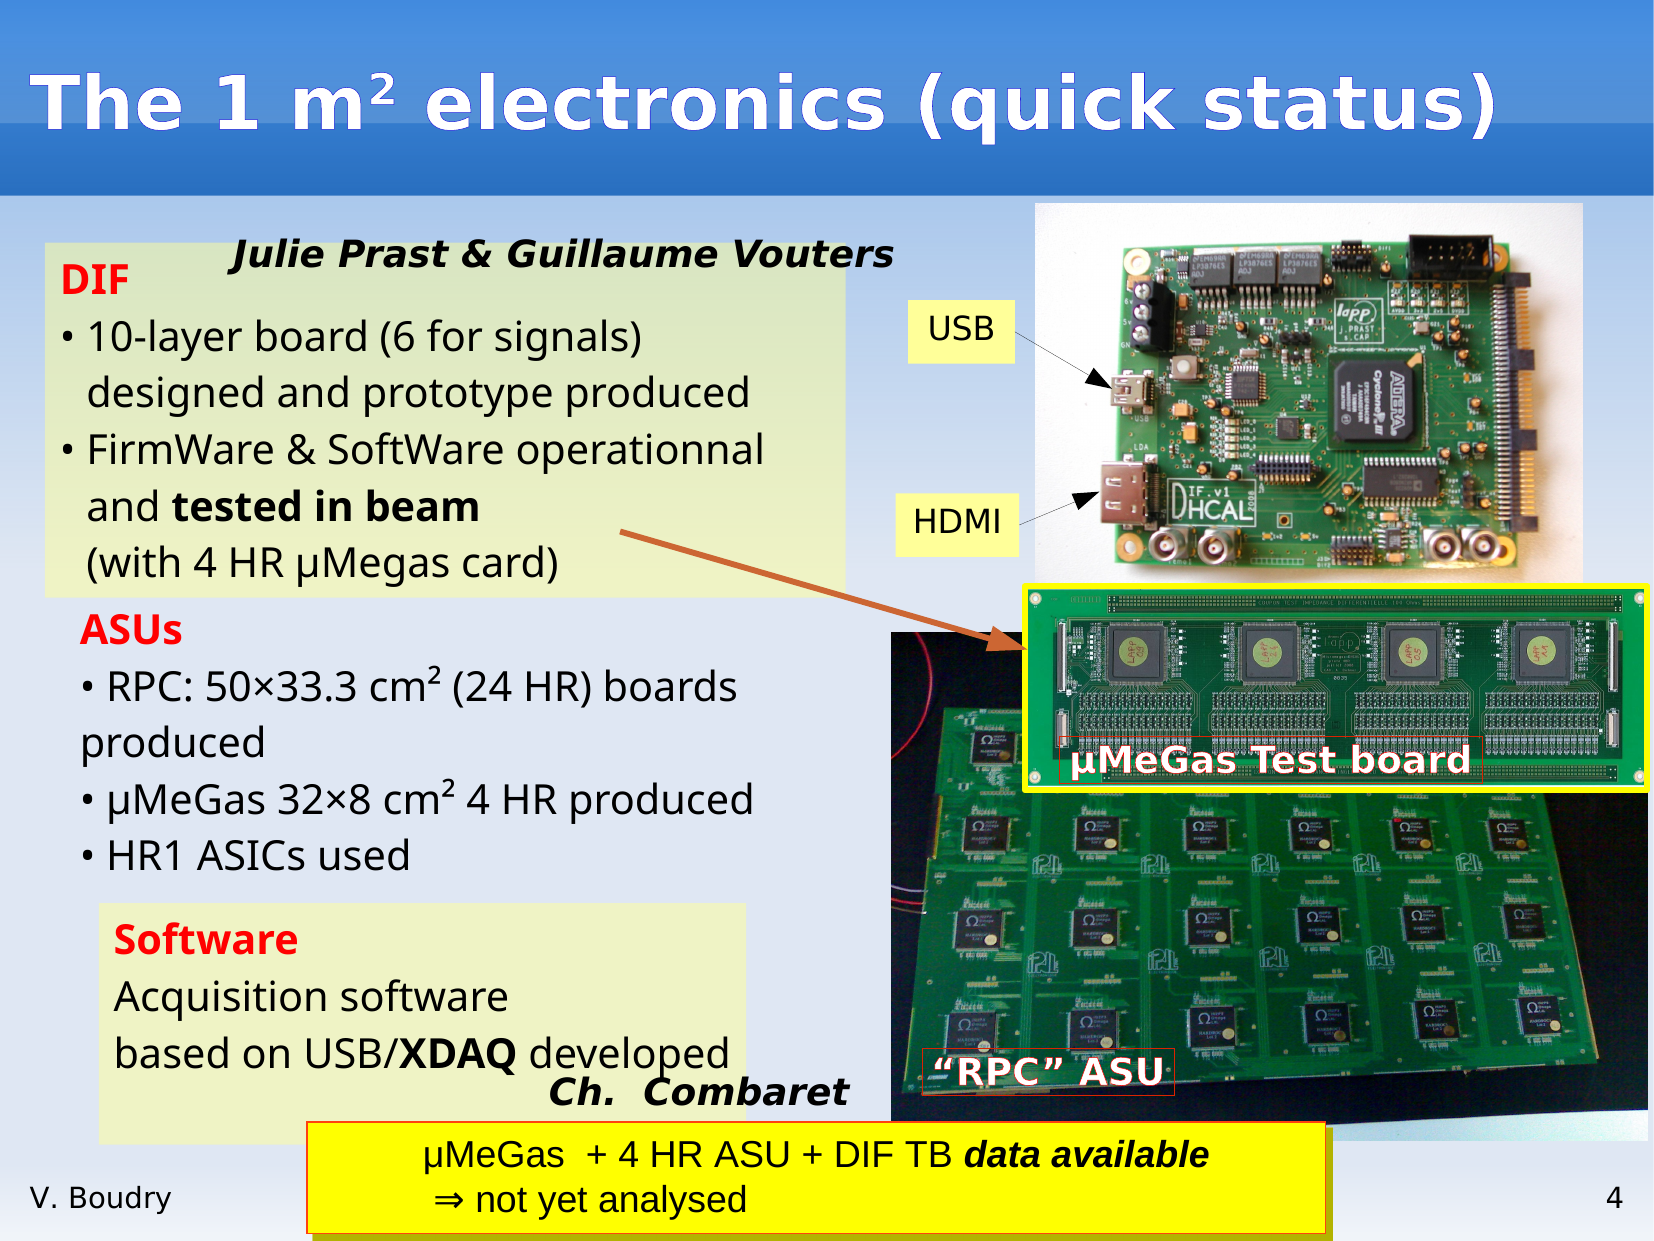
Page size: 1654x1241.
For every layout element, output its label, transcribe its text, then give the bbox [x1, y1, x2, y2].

text_box Julie Prast & Guillaume Vouters [218, 224, 911, 284]
text_box Ch. Combaret [534, 1063, 865, 1121]
text_box HDMI [895, 493, 1020, 557]
text_box USB [908, 300, 1015, 364]
text_box ASUs RPC: 50×33.3 cm² (24 HR) boards produced μMeGas 32×8 cm² 4 HR produced HR1 ASICs used [65, 592, 886, 861]
text_box Software Acquisition software based on USB/XDAQ developed [98, 903, 747, 1145]
text_box μMeGas + 4 HR ASU + DIF TB data available ⇒ not yet analysed [307, 1122, 1326, 1234]
text_box μMeGas Test board [1059, 736, 1483, 784]
text_box “RPC” ASU [922, 1048, 1175, 1096]
text_box DIF 10-layer board (6 for signals) designed and prototype produced FirmWare & SoftWare operationnal and tested in beam (with 4 HR µMegas card) [44, 242, 846, 598]
title The 1 m2 electronics (quick status) [29, 0, 1654, 208]
picture [0, 0, 1654, 1241]
